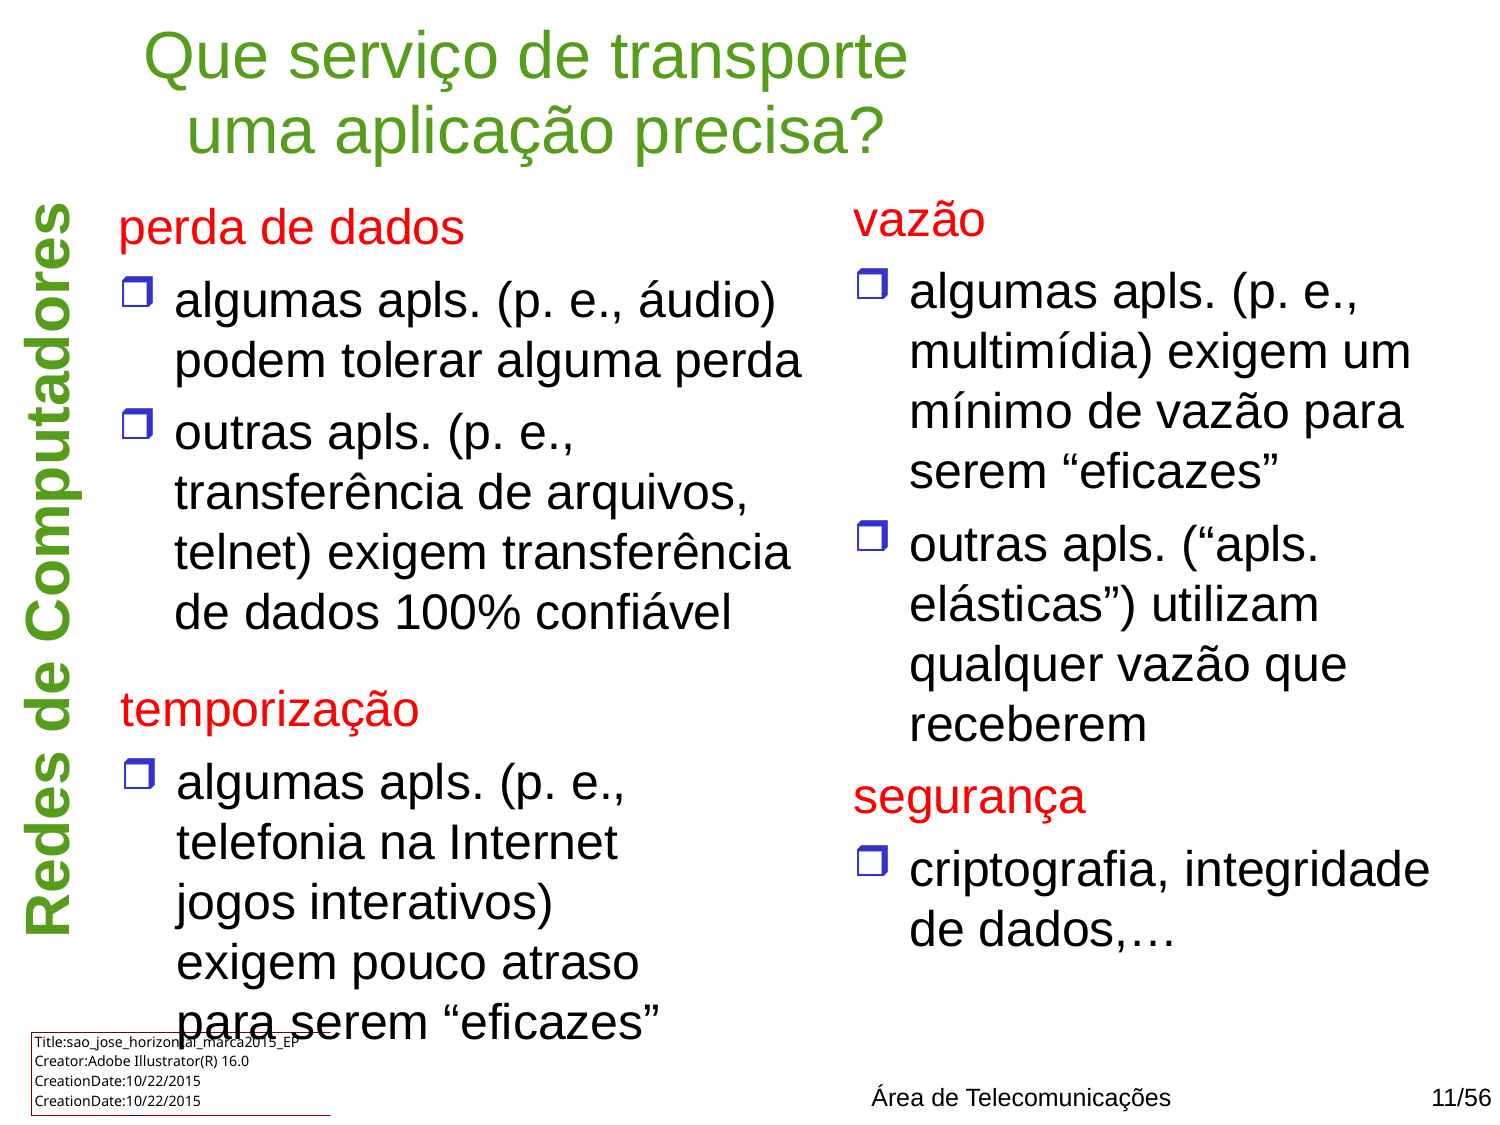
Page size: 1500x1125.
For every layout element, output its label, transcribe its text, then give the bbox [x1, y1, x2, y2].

text_box perda de dados algumas apls. (p. e., áudio) podem tolerar alguma perda outras apls. (p. e., transferência de arquivos, telnet) exigem transferência de dados 100% confiável [103, 187, 838, 698]
text_box temporização algumas apls. (p. e., telefonia na Internet jogos interativos) exigem pouco atraso para serem “eficazes” [105, 675, 731, 1092]
text_box vazão algumas apls. (p. e., multimídia) exigem um mínimo de vazão para serem “eficazes” outras apls. (“apls. elásticas”) utilizam qualquer vazão que receberem segurança criptografia, integridade de dados,… [838, 178, 1500, 1063]
title Que serviço de transporte uma aplicação precisa? [128, 0, 1492, 187]
